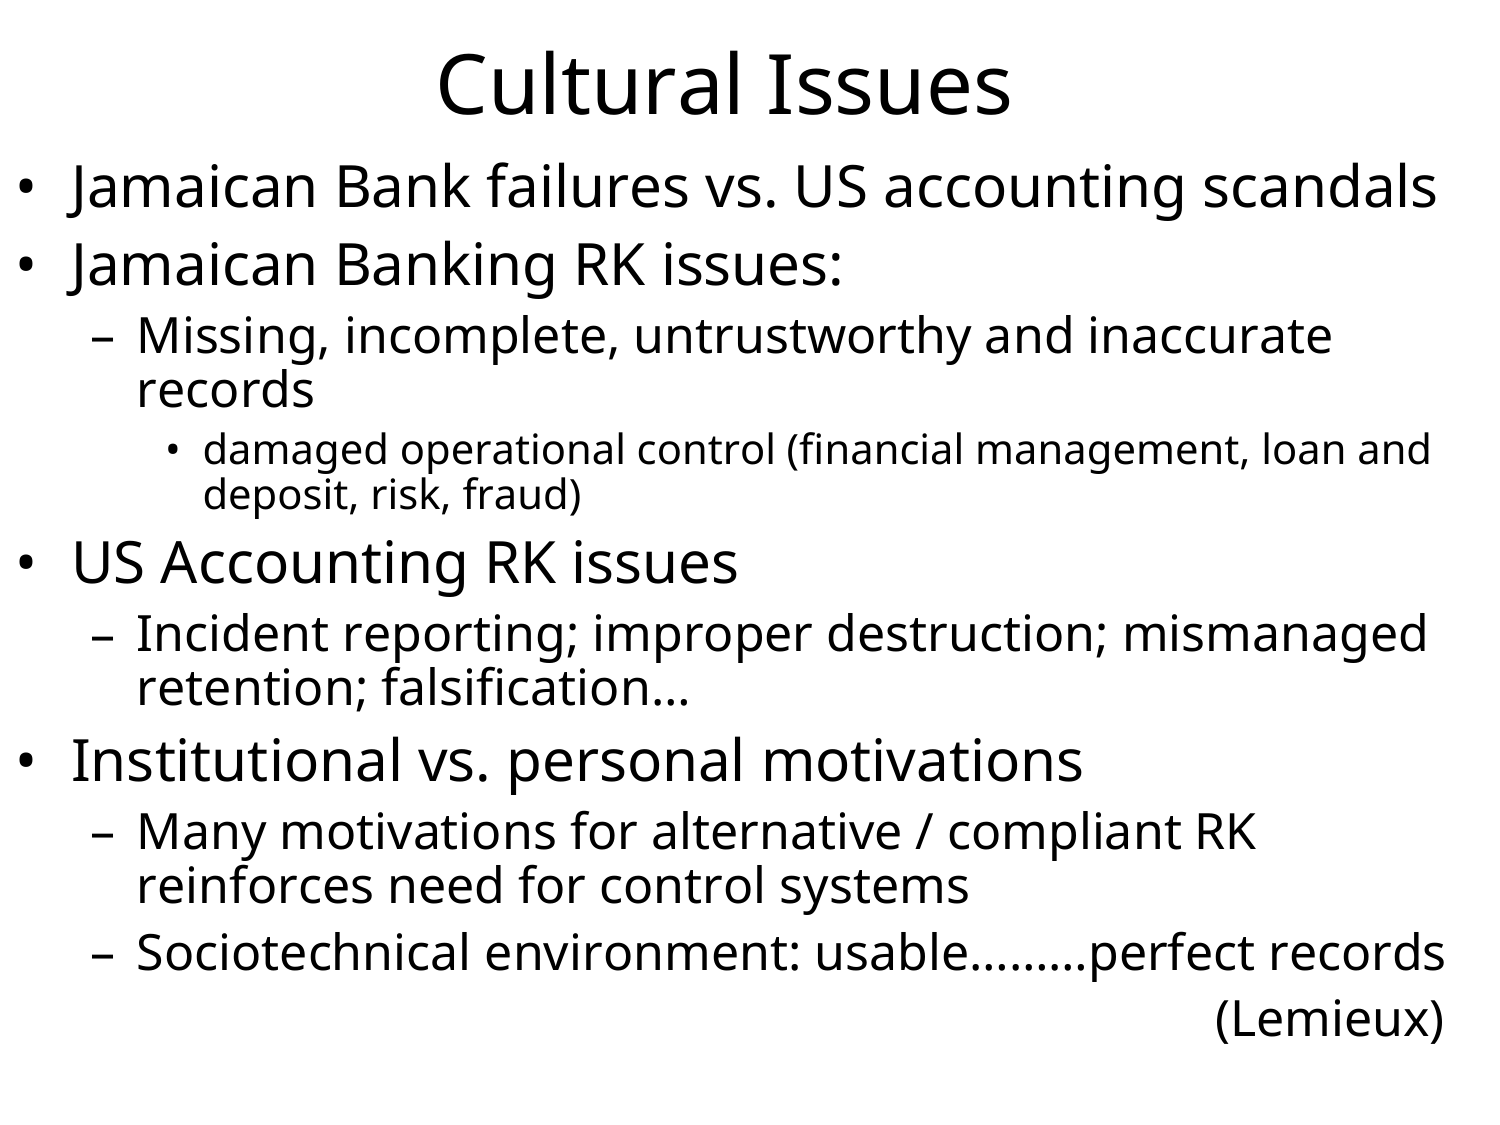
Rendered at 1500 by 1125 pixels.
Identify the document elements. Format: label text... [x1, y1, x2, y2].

list Jamaican Bank failures vs. US accounting scandals Jamaican Banking RK issues: Missing, incomplete, untrustworthy and inaccurate records damaged operational control (financial management, loan and deposit, risk, fraud) US Accounting RK issues Incident reporting; improper destruction; mismanaged retention; falsification… Institutional vs. personal motivations Many motivations for alternative / compliant RK reinforces need for control systems Sociotechnical environment: usable………perfect records (Lemieux) [0, 149, 1500, 1125]
title Cultural Issues [87, 0, 1363, 149]
